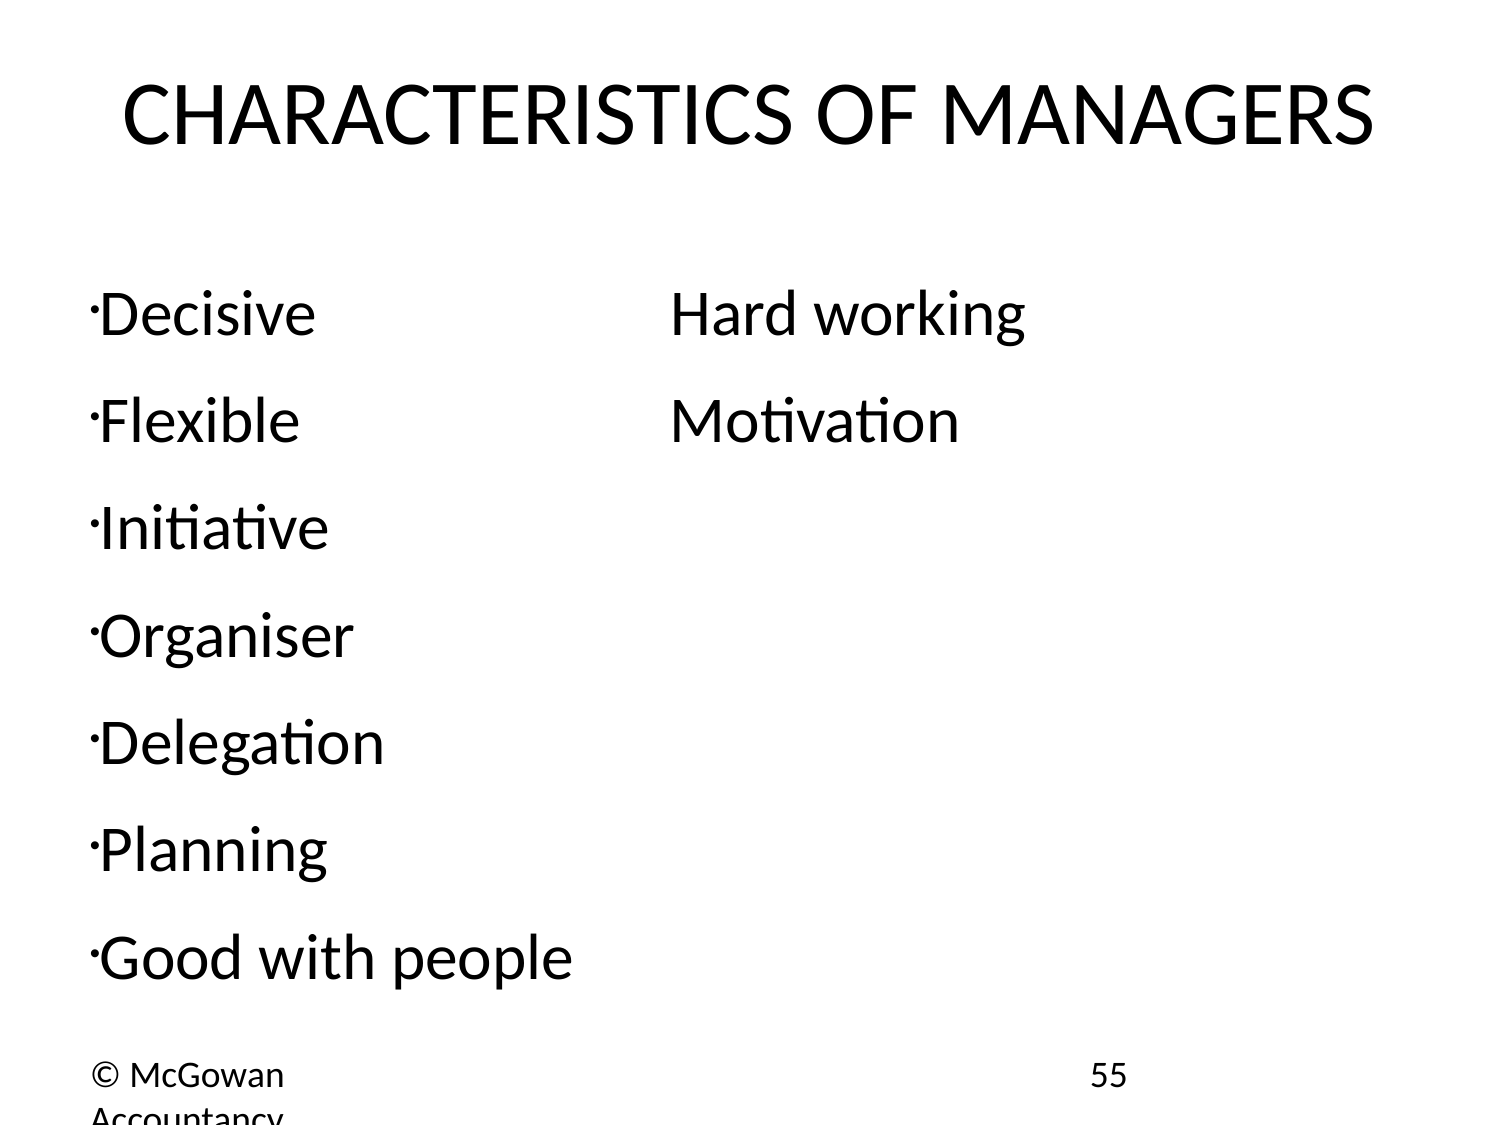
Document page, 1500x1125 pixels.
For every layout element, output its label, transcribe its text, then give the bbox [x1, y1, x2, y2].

title CHARACTERISTICS OF MANAGERS [75, 45, 1425, 233]
list Decisive Hard working Flexible Motivation Initiative Organiser Delegation Planning Good with people [75, 262, 1425, 1005]
text_box © McGowan Accountancy Services [75, 1042, 425, 1103]
text_box [1074, 1042, 1425, 1103]
